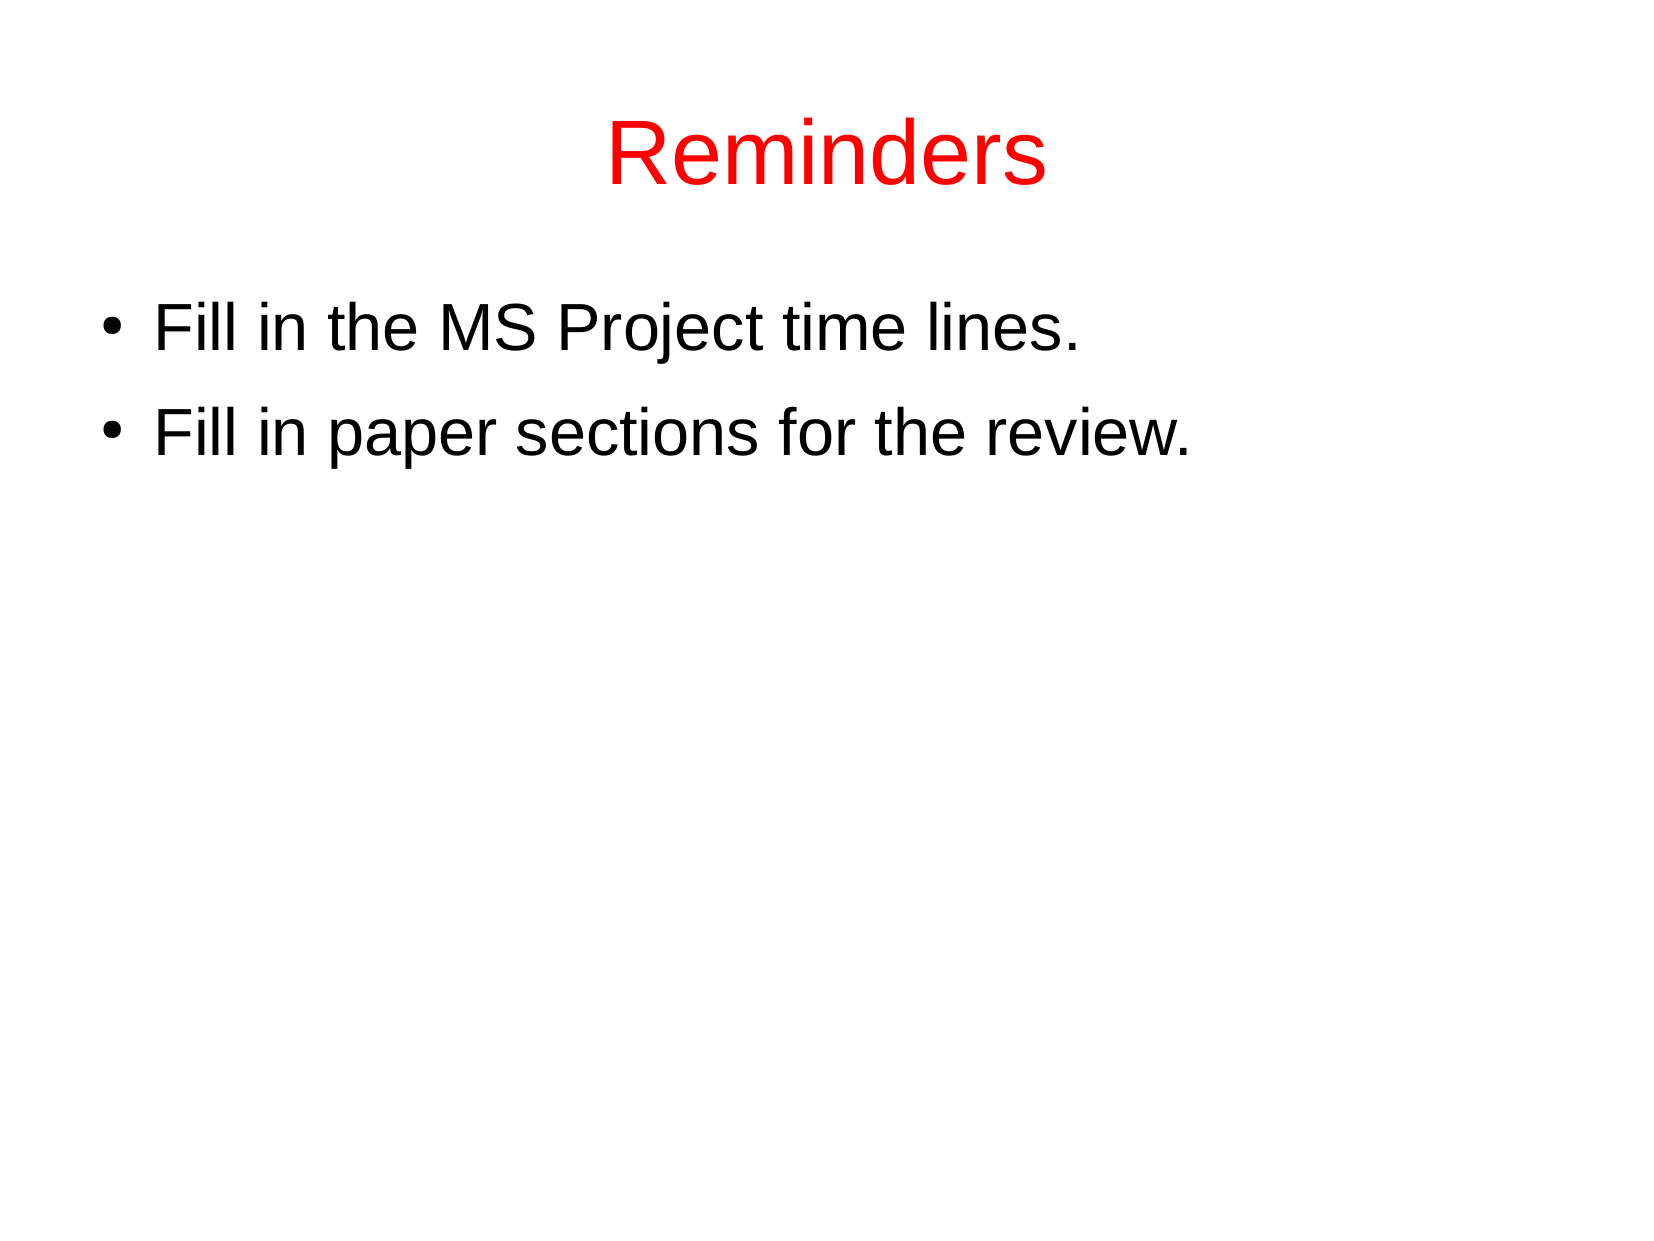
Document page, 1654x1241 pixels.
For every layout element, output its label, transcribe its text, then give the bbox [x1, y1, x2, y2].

title Reminders [82, 49, 1571, 257]
list Fill in the MS Project time lines. Fill in paper sections for the review. [82, 290, 1571, 1109]
